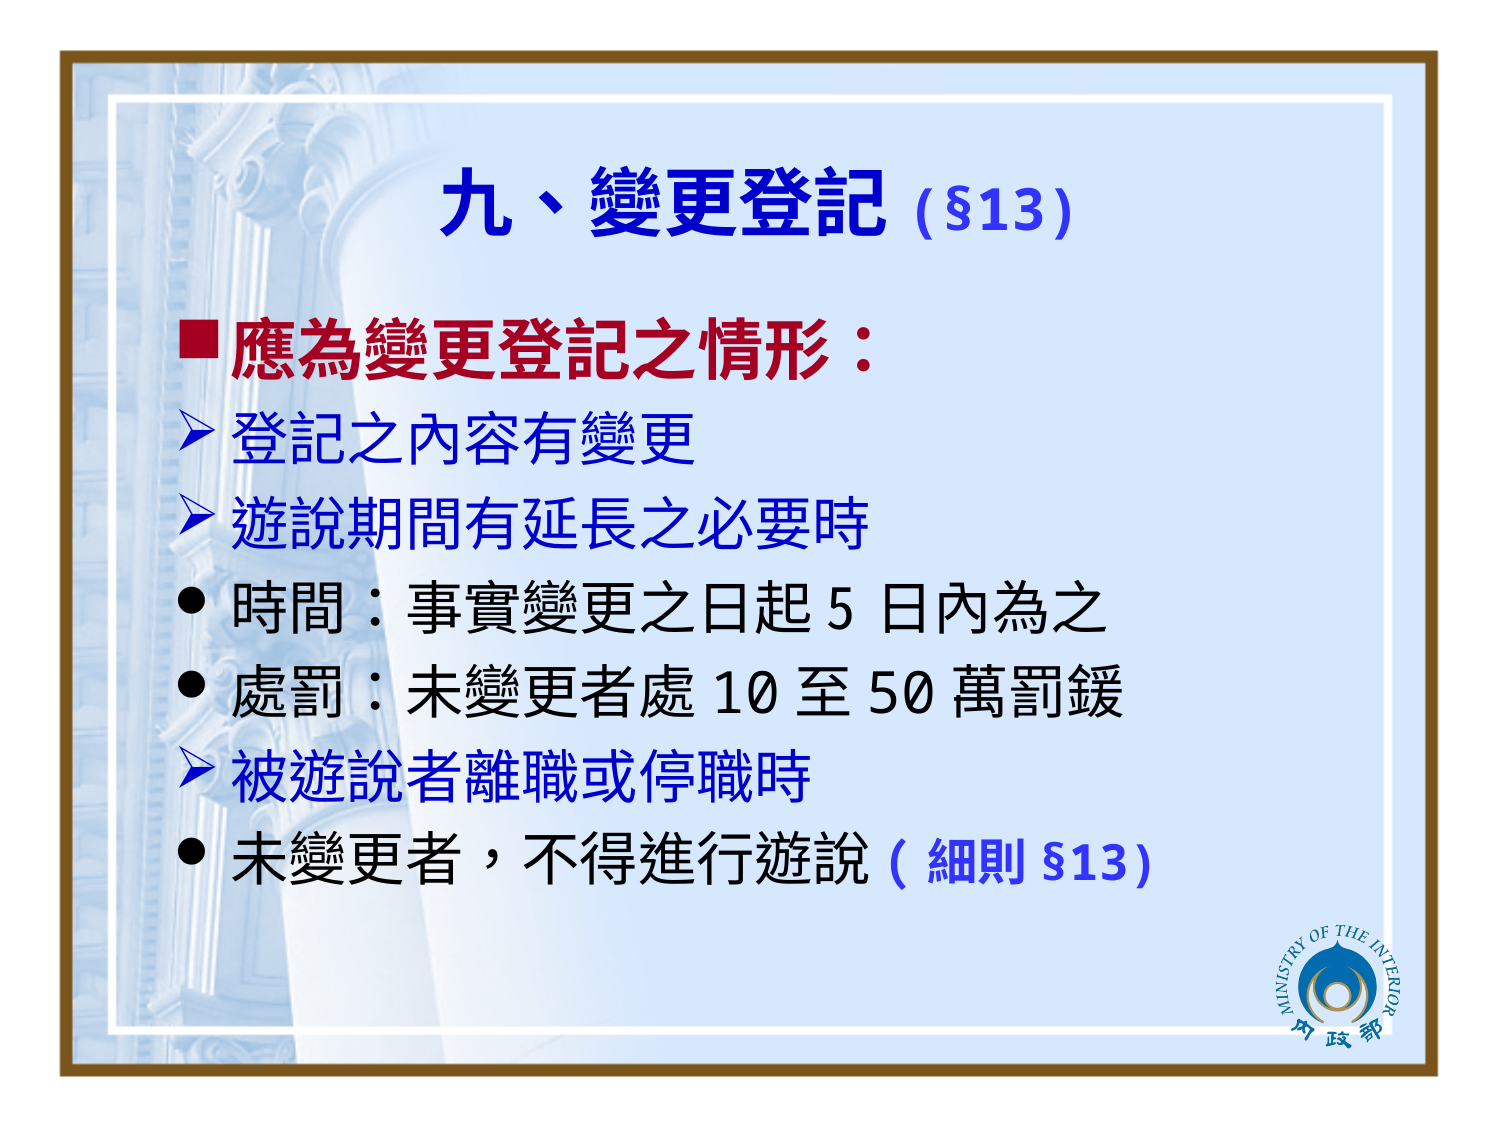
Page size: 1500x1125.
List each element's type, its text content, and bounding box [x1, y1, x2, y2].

title 九、變更登記(§13) [171, 125, 1350, 276]
list 應為變更登記之情形： 登記之內容有變更 遊說期間有延長之必要時 時間：事實變更之日起5日內為之 處罰：未變更者處10至50萬罰鍰 被遊說者離職或停職時 未變更者，不得進行遊說(細則§13) [159, 299, 1350, 988]
picture [0, 0, 1500, 1125]
